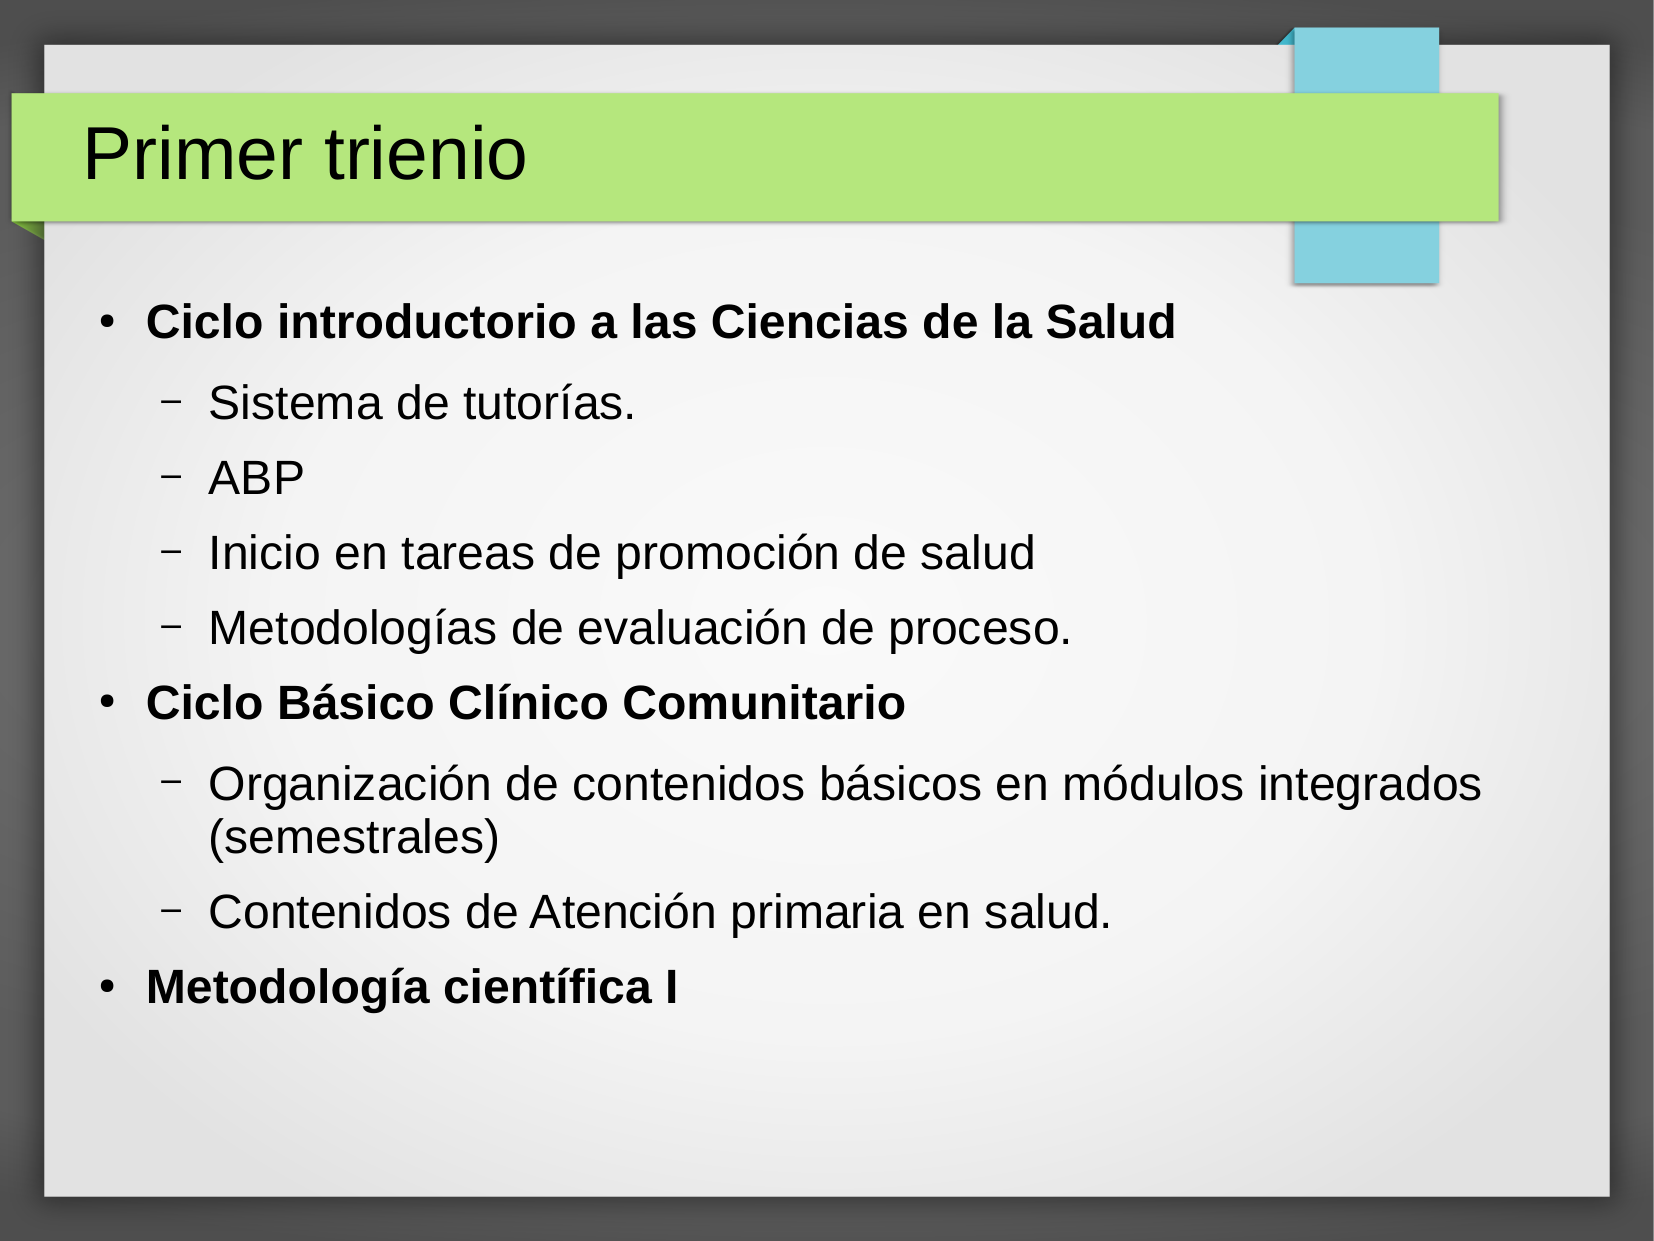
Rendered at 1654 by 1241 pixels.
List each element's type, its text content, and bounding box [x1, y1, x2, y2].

list Ciclo introductorio a las Ciencias de la Salud Sistema de tutorías. ABP Inicio en tareas de promoción de salud Metodologías de evaluación de proceso. Ciclo Básico Clínico Comunitario Organización de contenidos básicos en módulos integrados (semestrales) Contenidos de Atención primaria en salud. Metodología científica I [82, 295, 1571, 1015]
title Primer trienio [82, 94, 1264, 213]
picture [0, 0, 1654, 1241]
